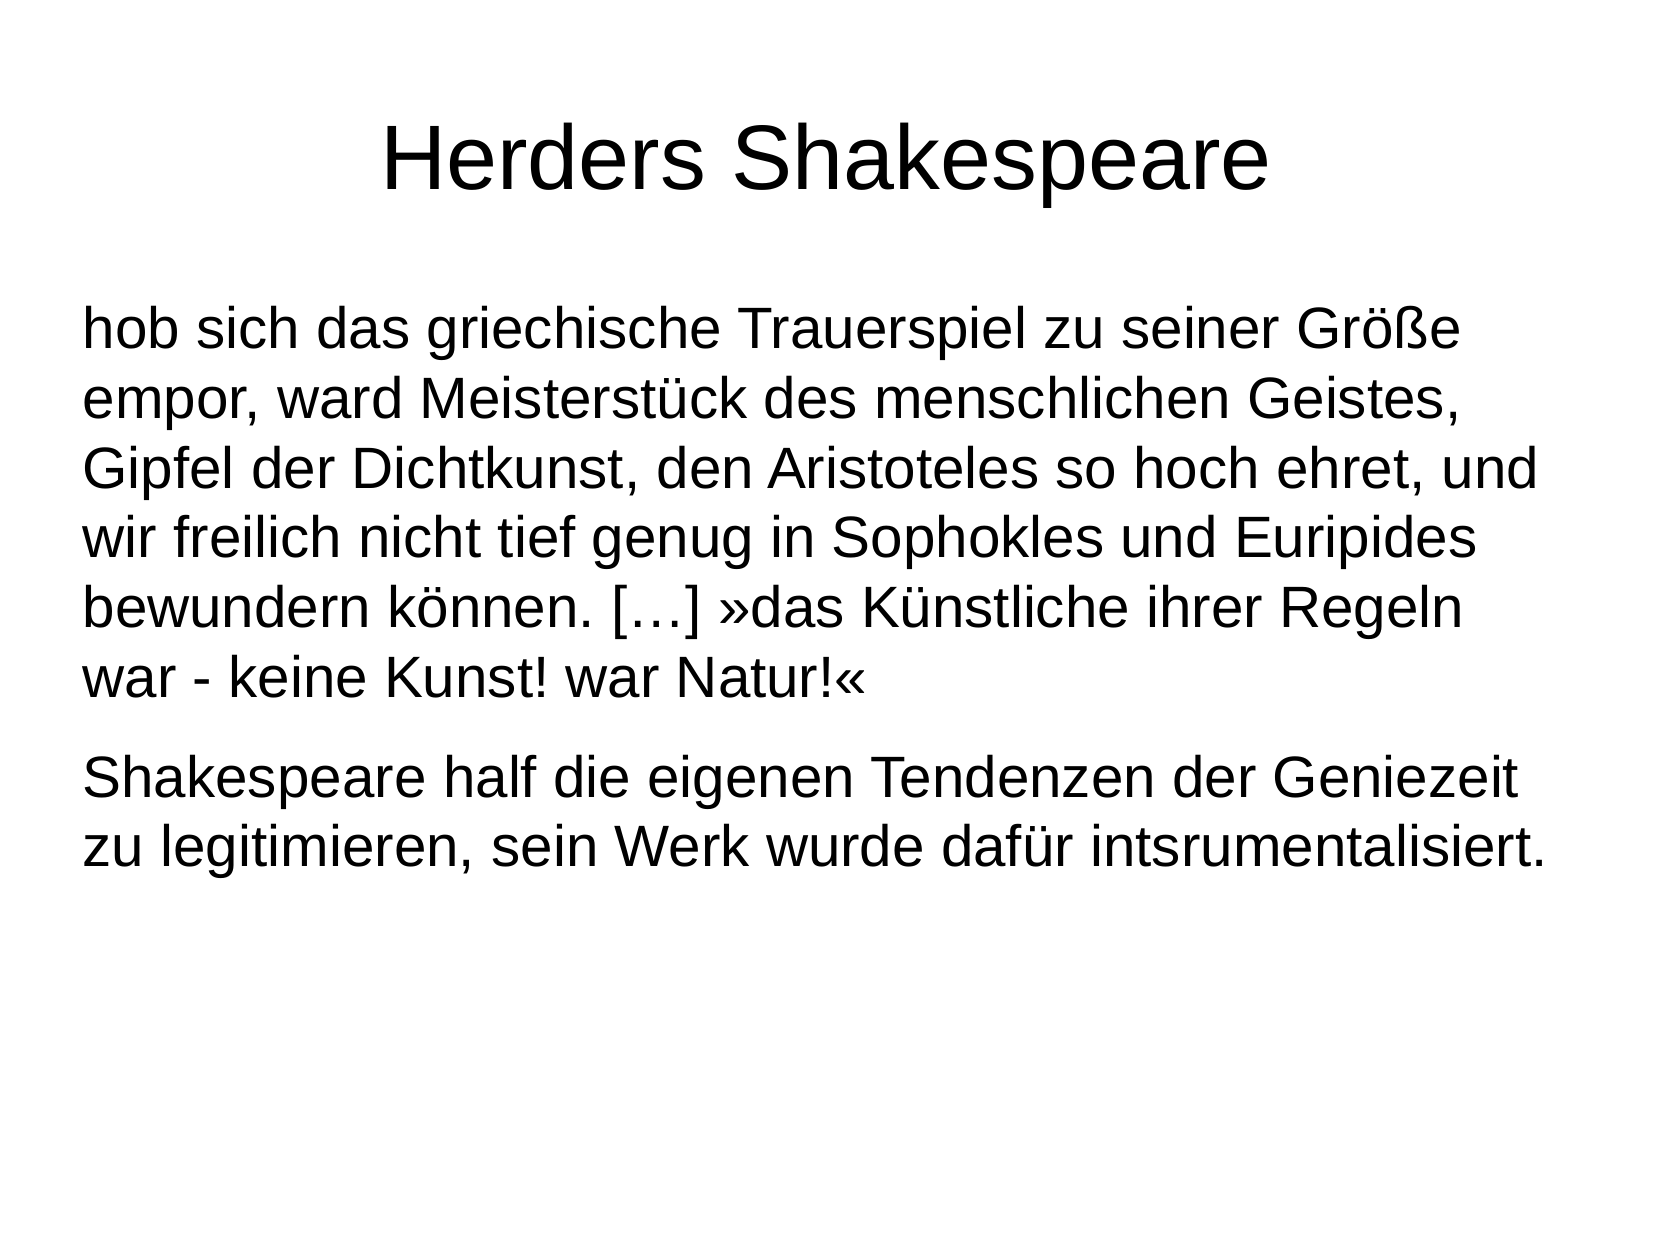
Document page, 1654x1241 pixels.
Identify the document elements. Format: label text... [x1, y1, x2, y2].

list hob sich das griechische Trauerspiel zu seiner Größe empor, ward Meisterstück des menschlichen Geistes, Gipfel der Dichtkunst, den Aristoteles so hoch ehret, und wir freilich nicht tief genug in Sophokles und Euripides bewundern können. […] »das Künstliche ihrer Regeln war - keine Kunst! war Natur!« Shakespeare half die eigenen Tendenzen der Geniezeit zu legitimieren, sein Werk wurde dafür intsrumentalisiert. [82, 290, 1571, 1010]
title Herders Shakespeare [82, 49, 1571, 257]
